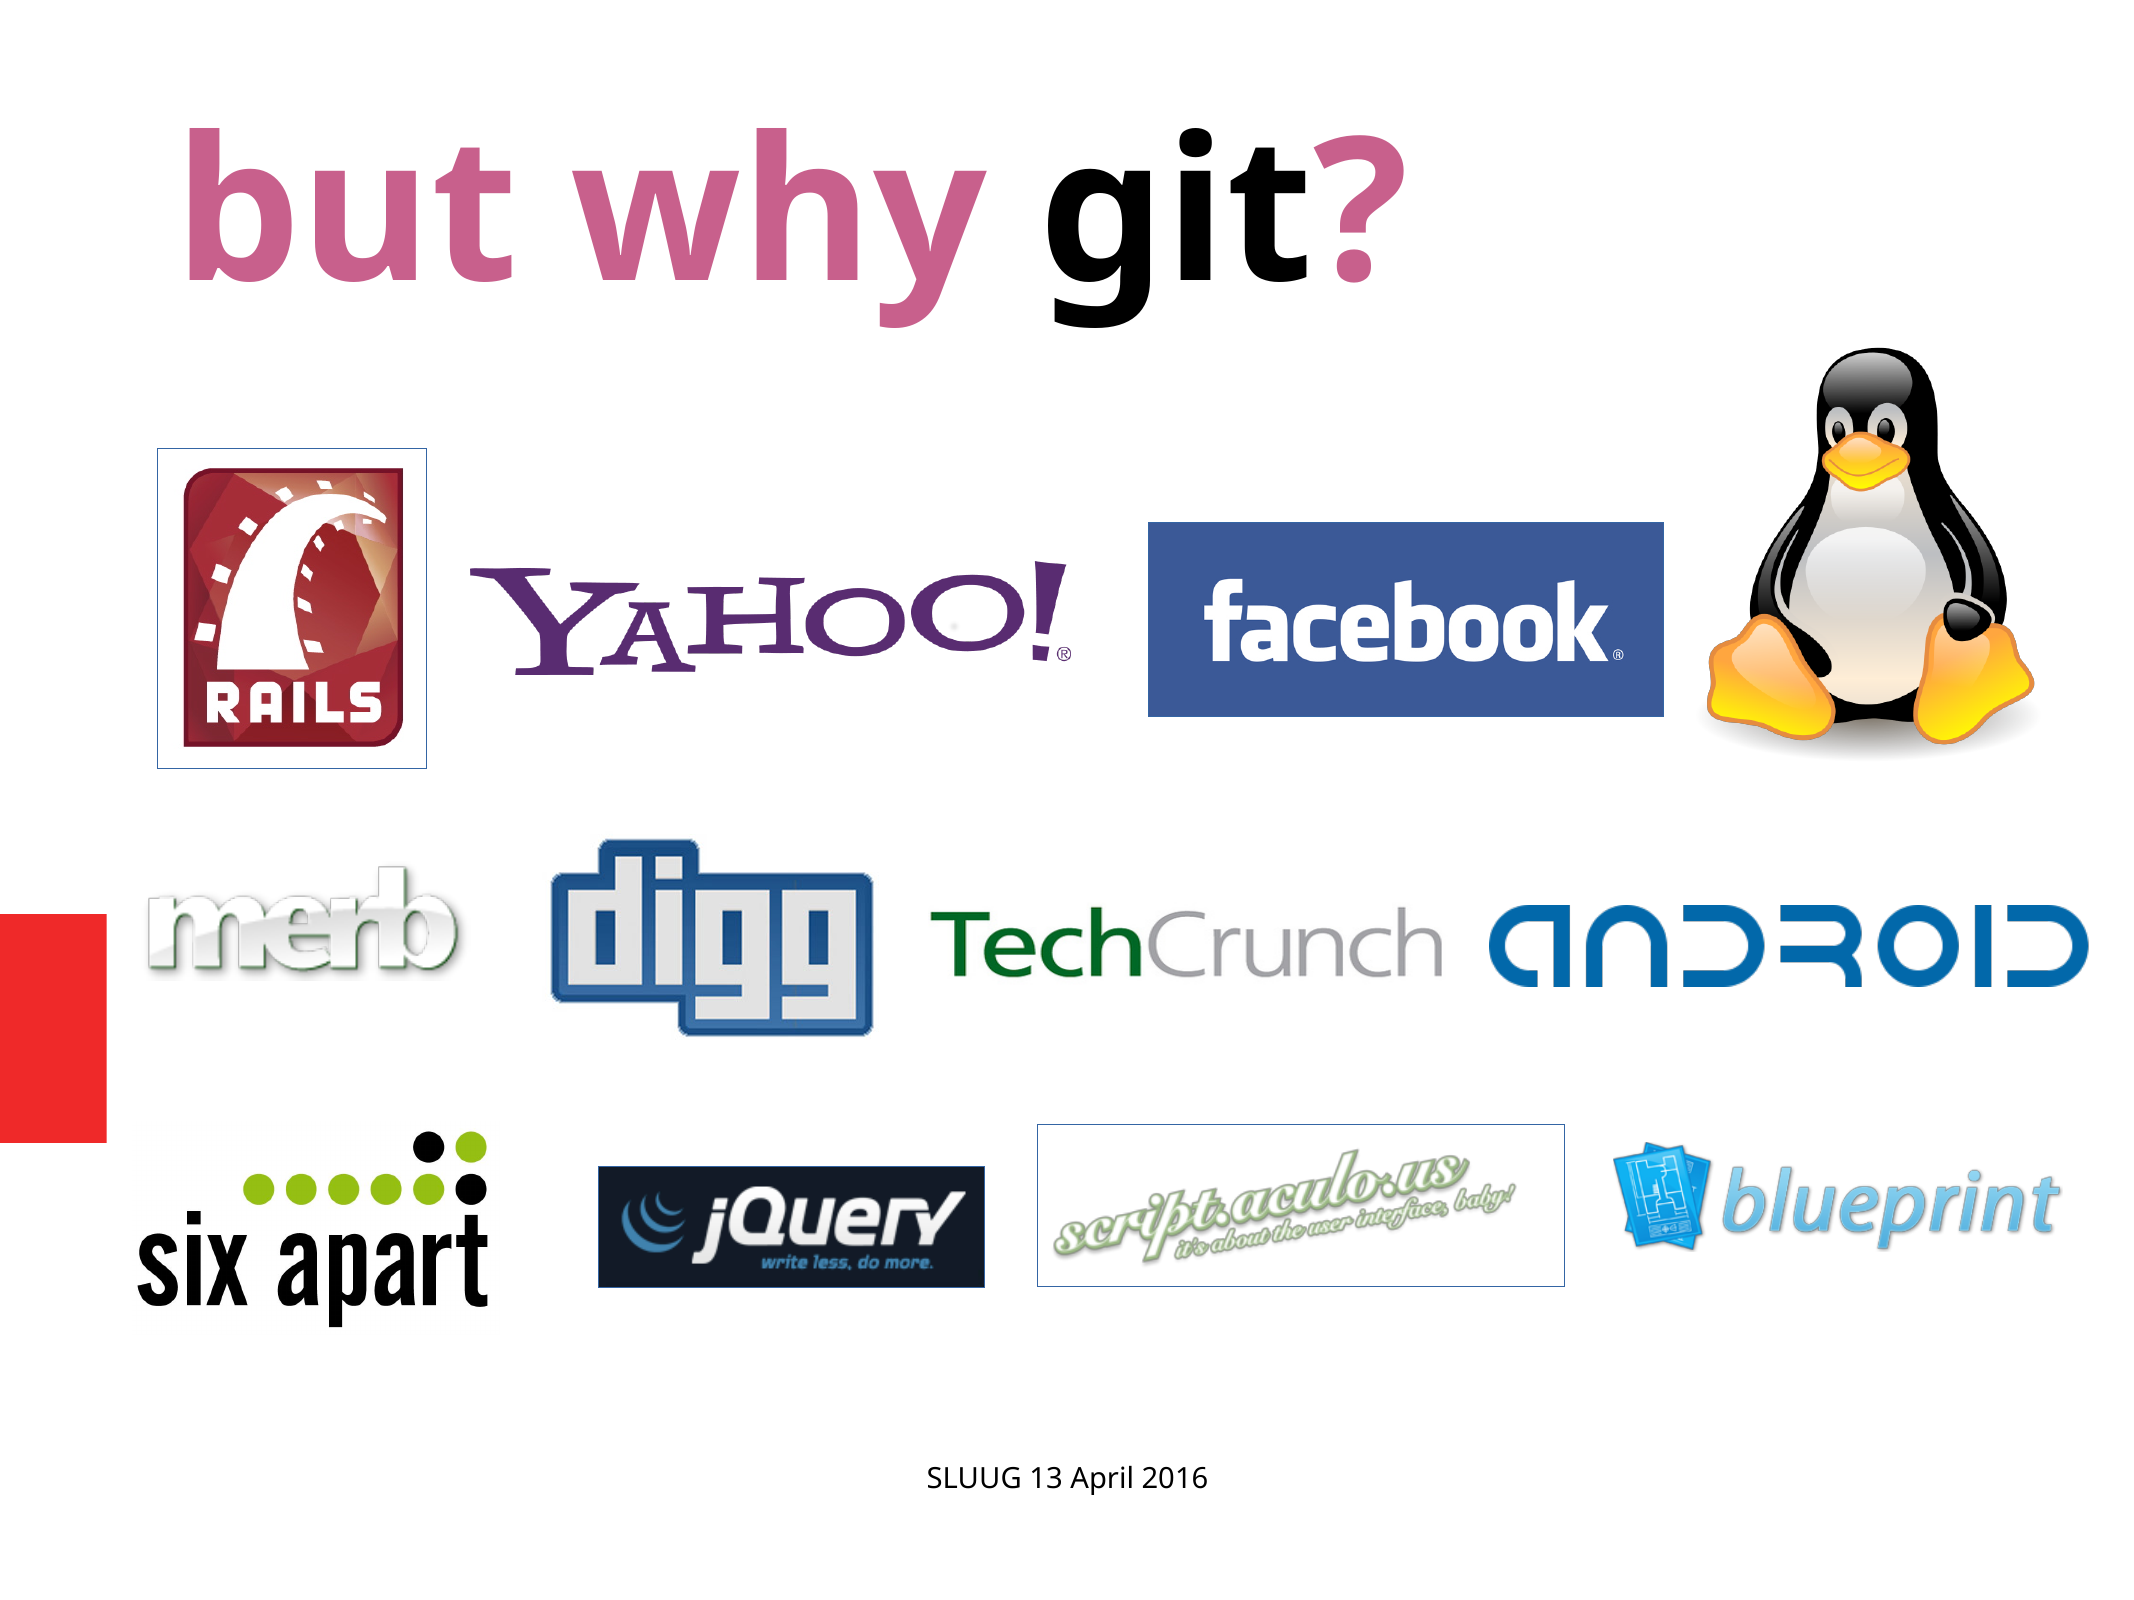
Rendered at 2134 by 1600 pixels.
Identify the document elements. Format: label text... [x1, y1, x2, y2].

picture [470, 561, 1071, 675]
picture [1680, 329, 2056, 781]
picture [509, 811, 1474, 1062]
picture [141, 861, 471, 981]
picture [132, 1121, 500, 1335]
picture [1612, 1141, 2063, 1252]
picture [157, 448, 427, 769]
title but why git? [174, 62, 1988, 368]
picture [1148, 522, 1664, 717]
picture [598, 1166, 985, 1288]
picture [1489, 905, 2090, 987]
picture [1037, 1124, 1565, 1287]
